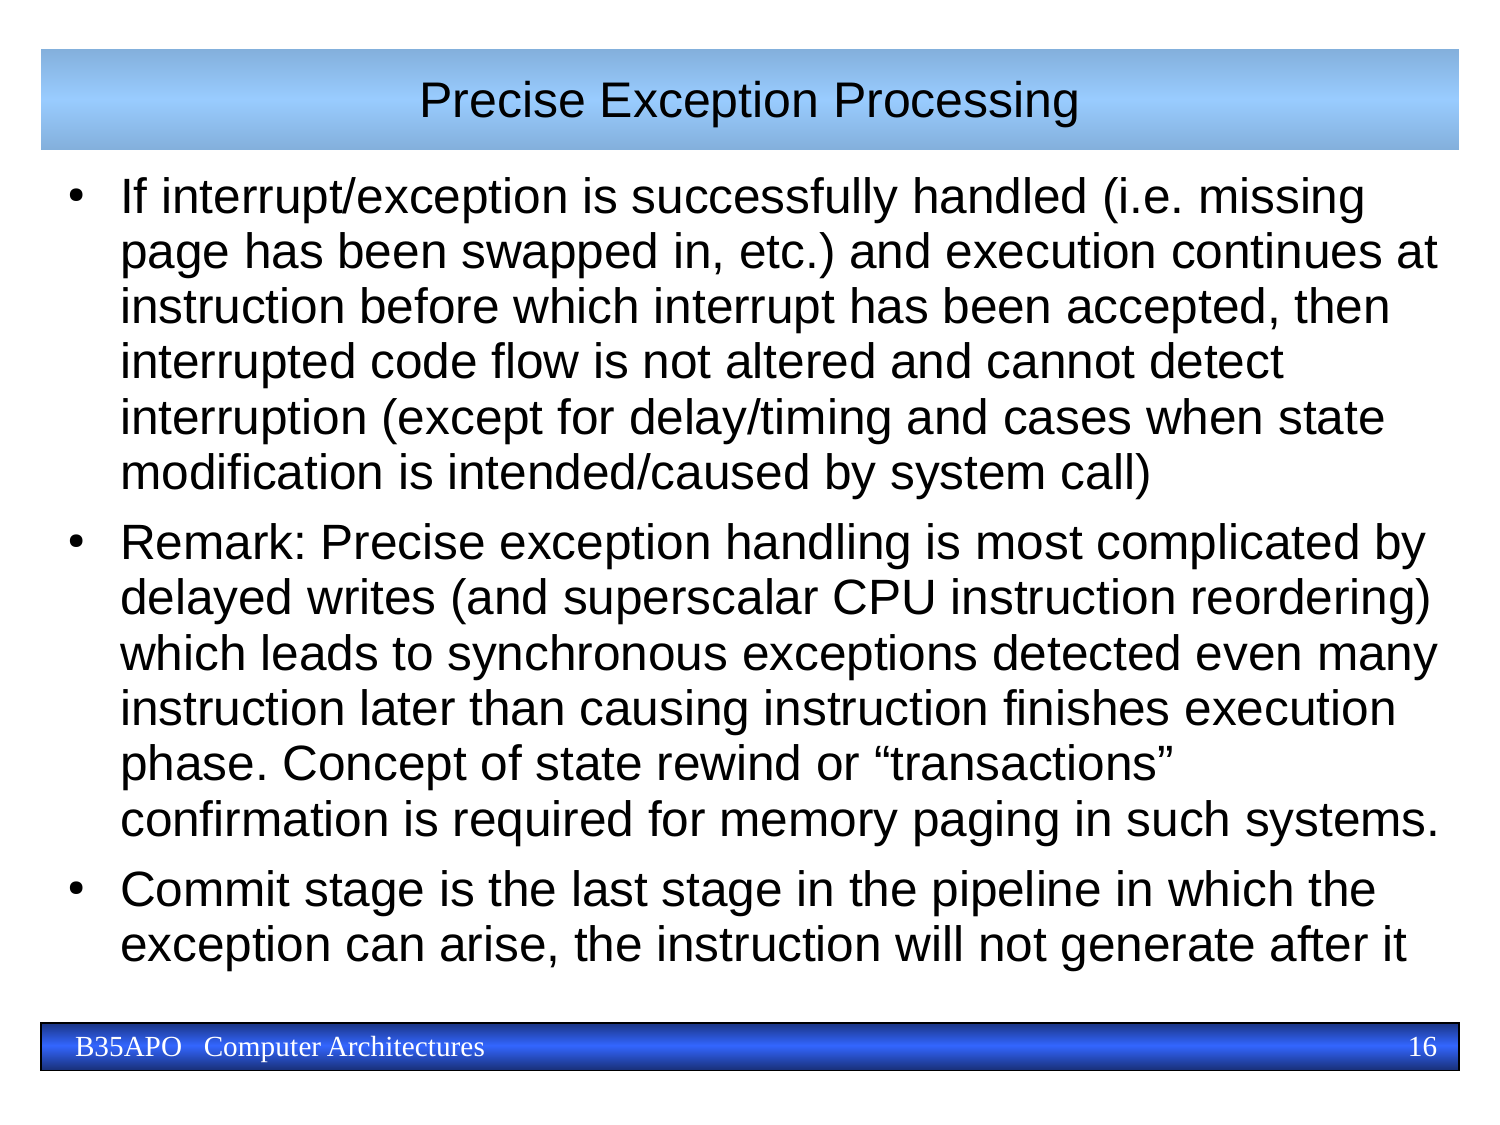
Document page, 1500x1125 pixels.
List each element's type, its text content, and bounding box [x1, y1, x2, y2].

list If interrupt/exception is successfully handled (i.e. missing page has been swapped in, etc.) and execution continues at instruction before which interrupt has been accepted, then interrupted code flow is not altered and cannot detect interruption (except for delay/timing and cases when state modification is intended/caused by system call) Remark: Precise exception handling is most complicated by delayed writes (and superscalar CPU instruction reordering) which leads to synchronous exceptions detected even many instruction later than causing instruction finishes execution phase. Concept of state rewind or “transactions” confirmation is required for memory paging in such systems. Commit stage is the last stage in the pipeline in which the exception can arise, the instruction will not generate after it [49, 168, 1450, 1031]
title Precise Exception Processing [41, 49, 1459, 150]
